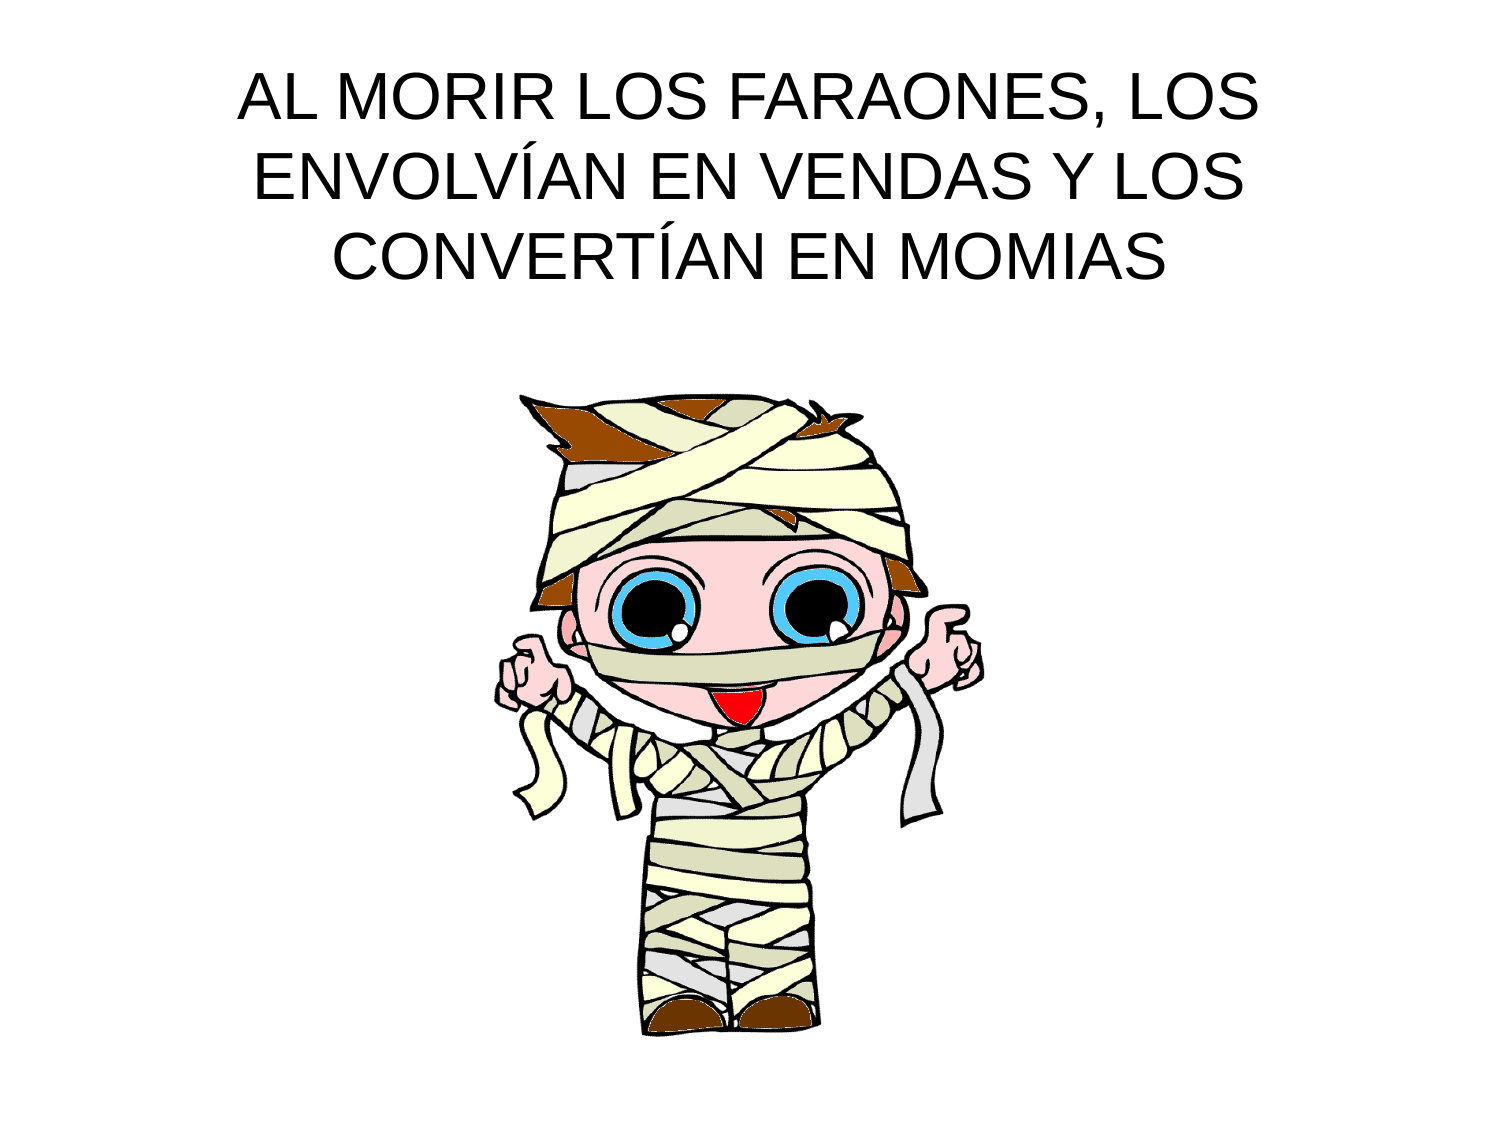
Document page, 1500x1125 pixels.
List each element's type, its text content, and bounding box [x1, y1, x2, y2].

picture [413, 343, 1040, 1052]
title AL MORIR LOS FARAONES, LOS ENVOLVÍAN EN VENDAS Y LOS CONVERTÍAN EN MOMIAS [75, 45, 1426, 233]
